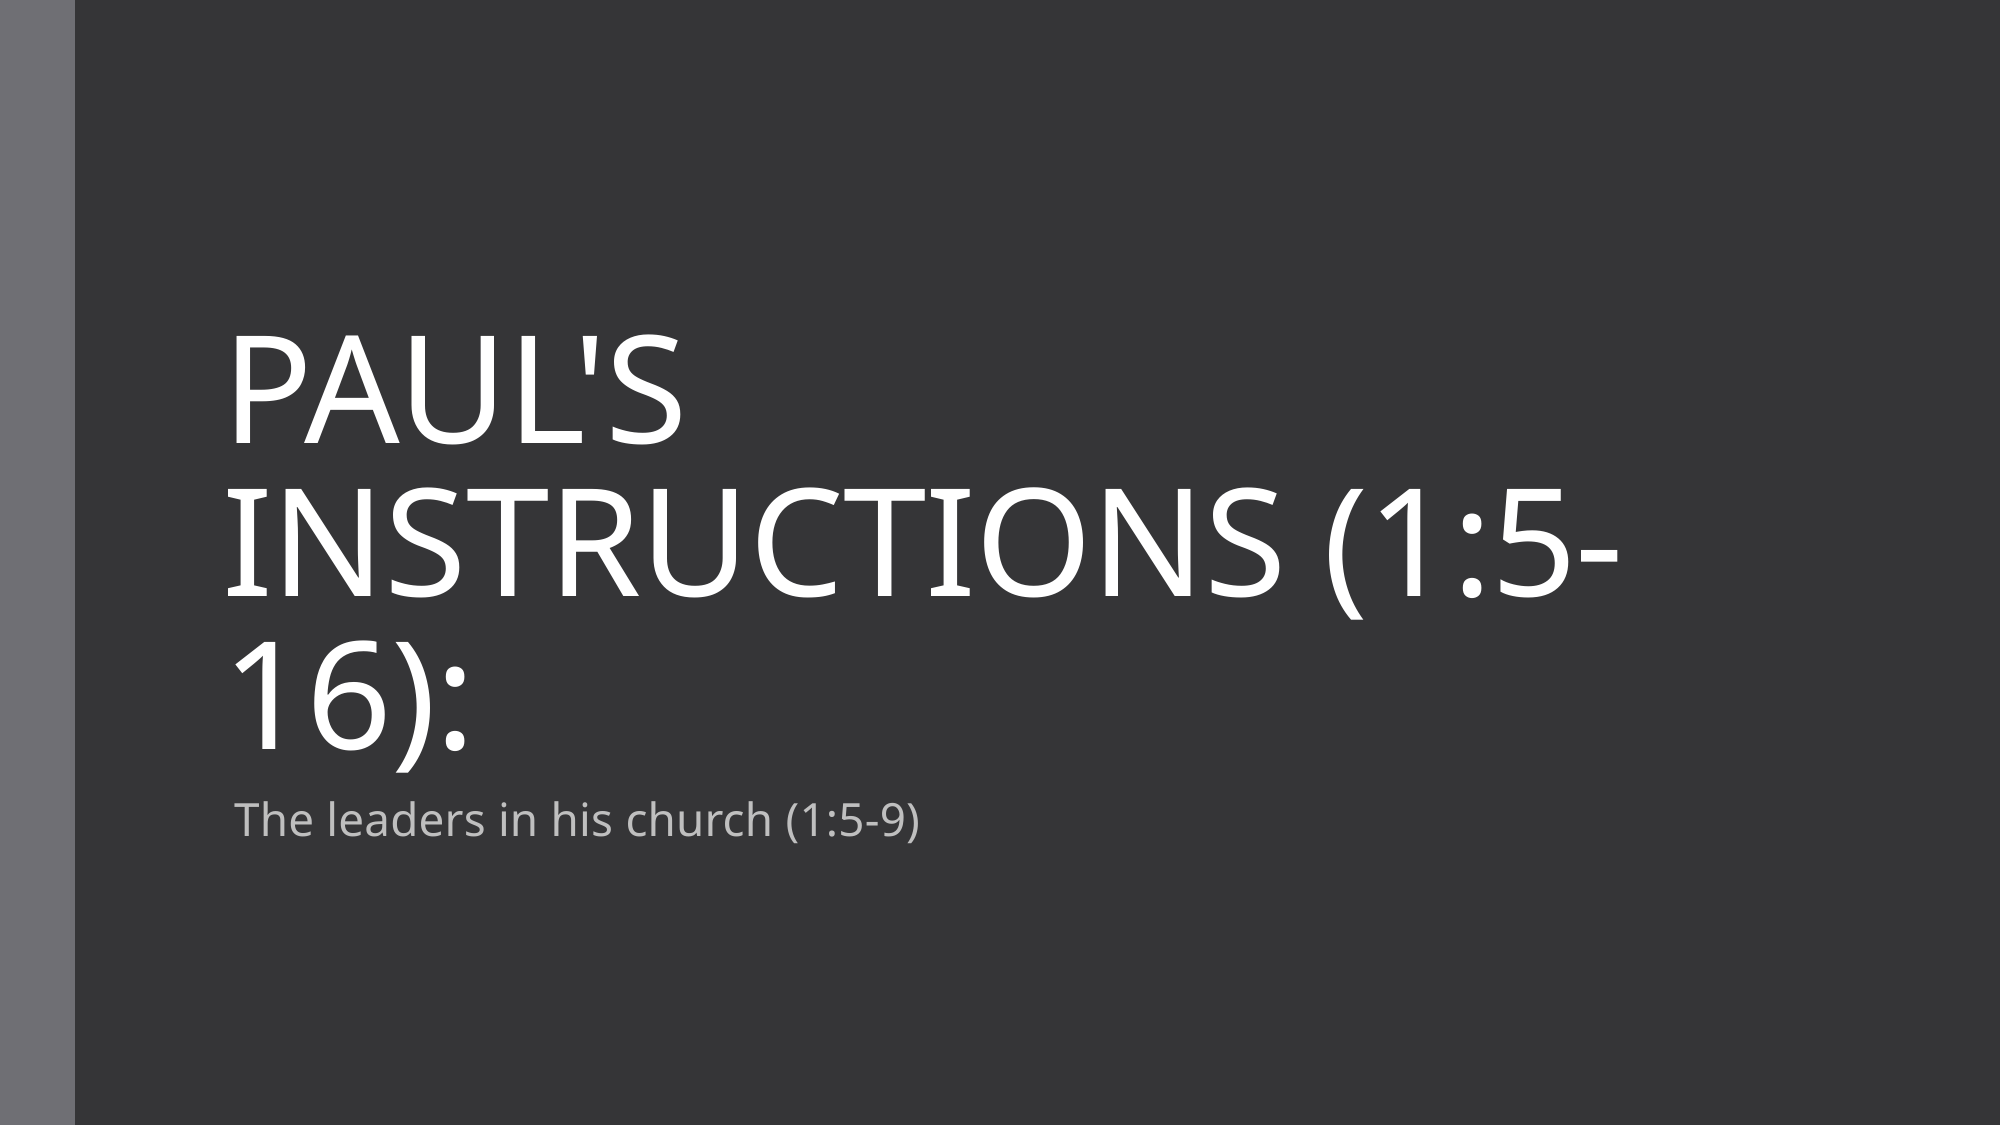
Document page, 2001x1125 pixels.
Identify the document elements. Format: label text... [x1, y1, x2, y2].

title PAUL'S INSTRUCTIONS (1:5-16): [206, 124, 1752, 787]
subtitle The leaders in his church (1:5-9) [206, 787, 1752, 1066]
